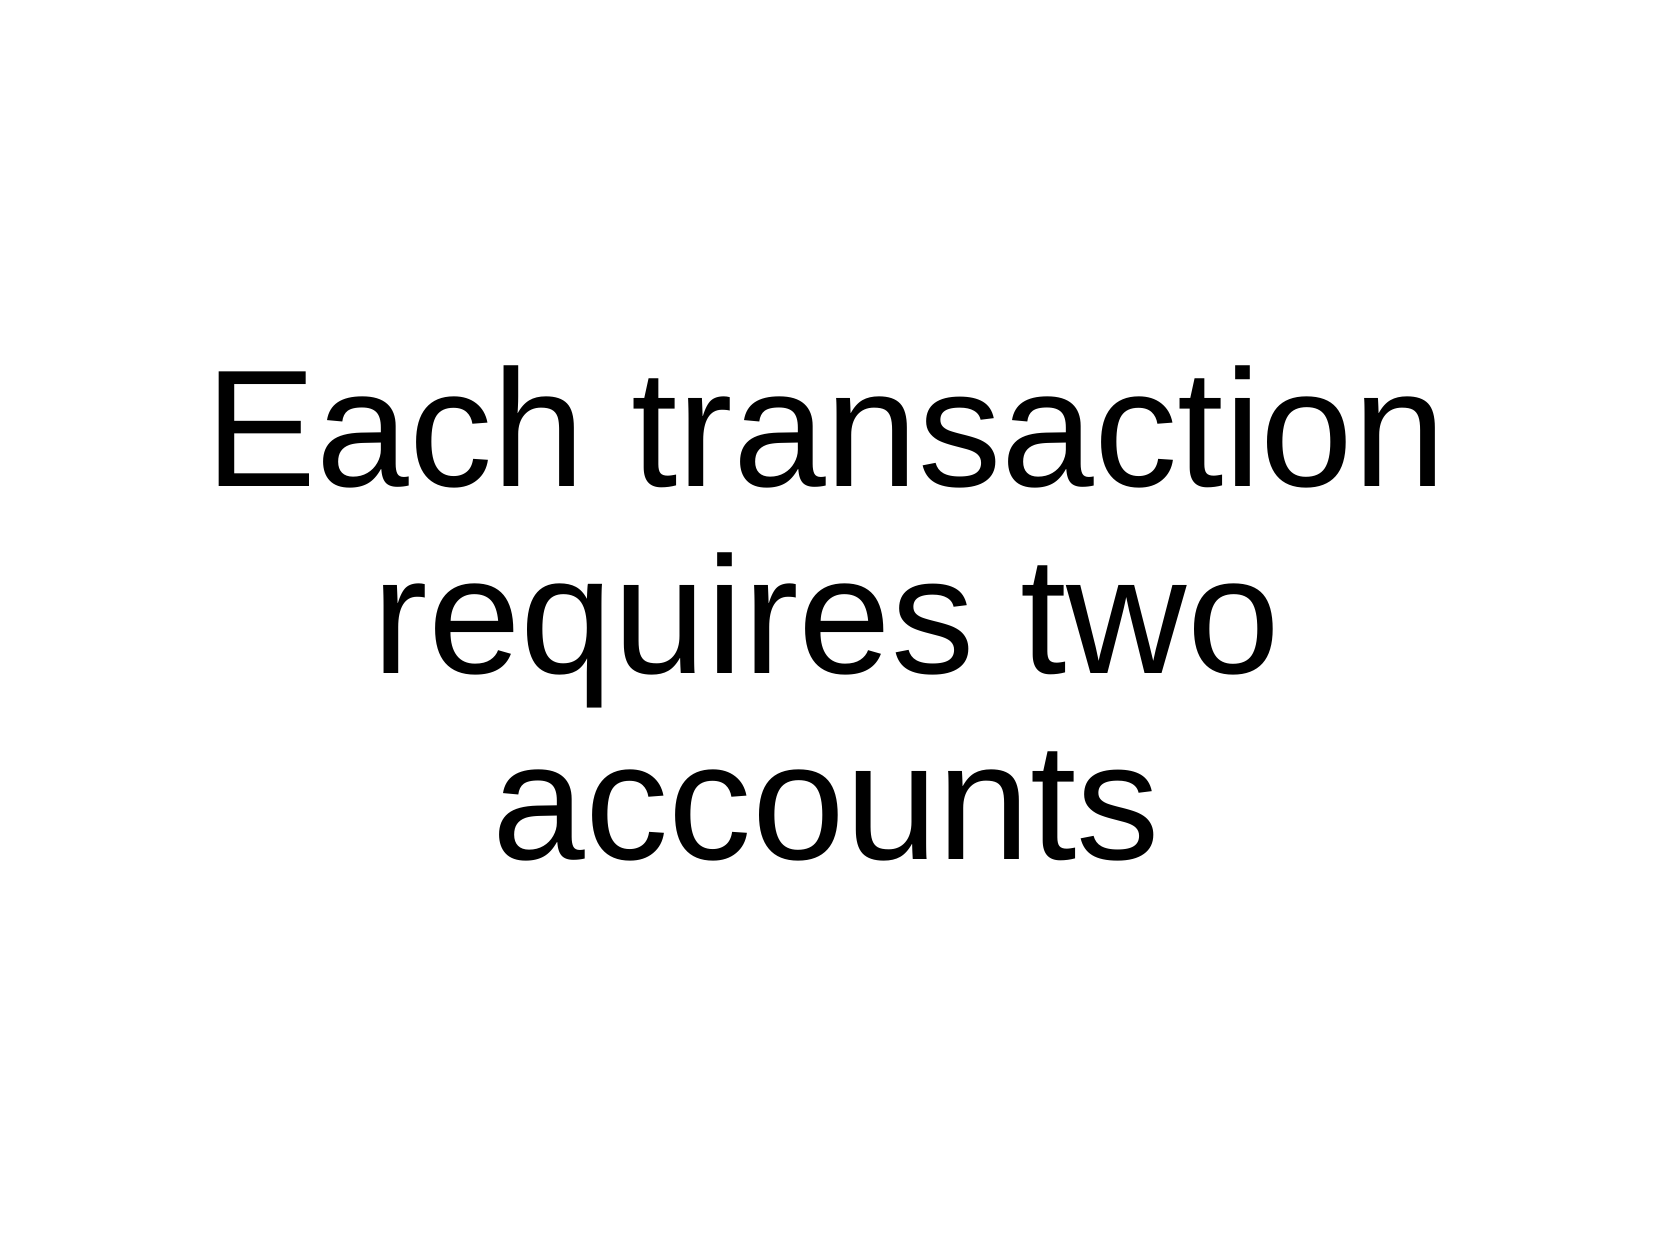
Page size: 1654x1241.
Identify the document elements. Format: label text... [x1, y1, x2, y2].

title Each transaction requires two accounts [82, 49, 1571, 1182]
